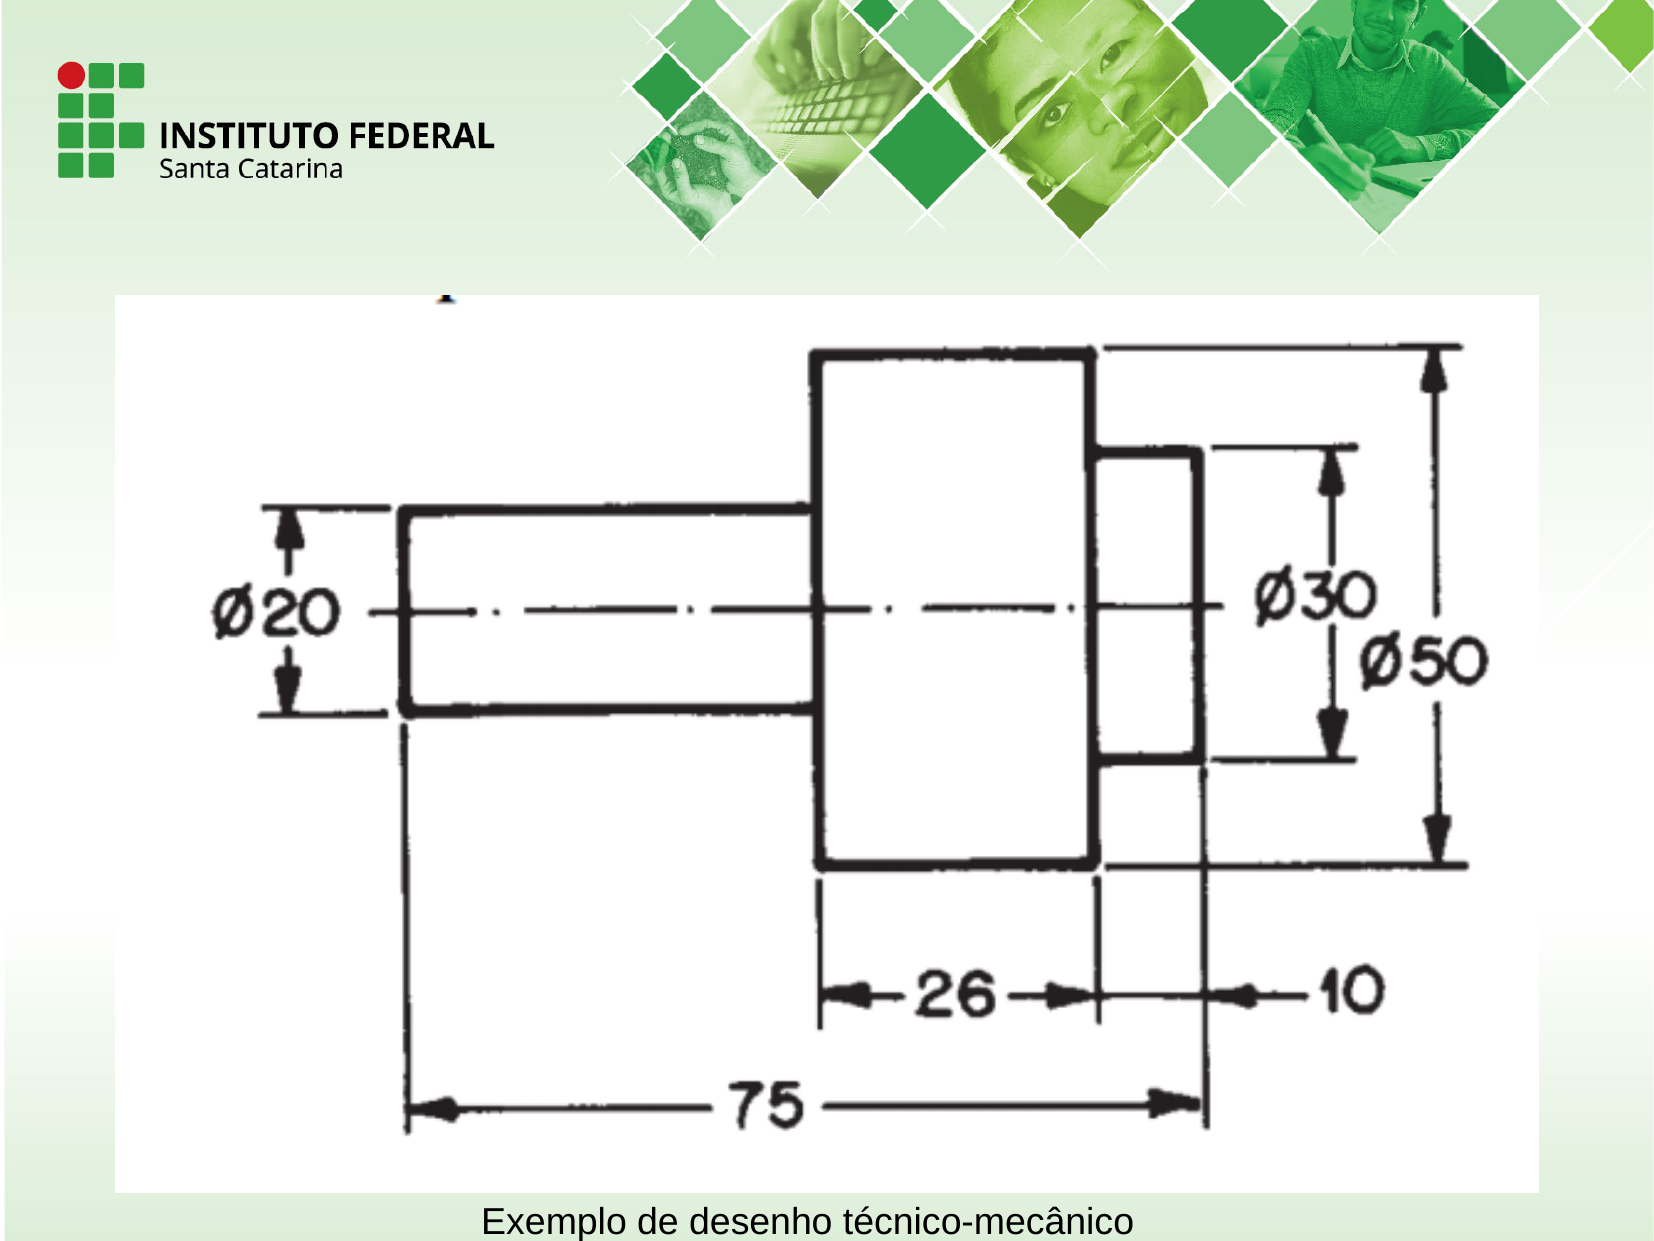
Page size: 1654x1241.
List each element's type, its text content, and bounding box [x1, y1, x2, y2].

text_box Exemplo de desenho técnico-mecânico [466, 1192, 1188, 1241]
picture [1, 0, 1654, 1241]
